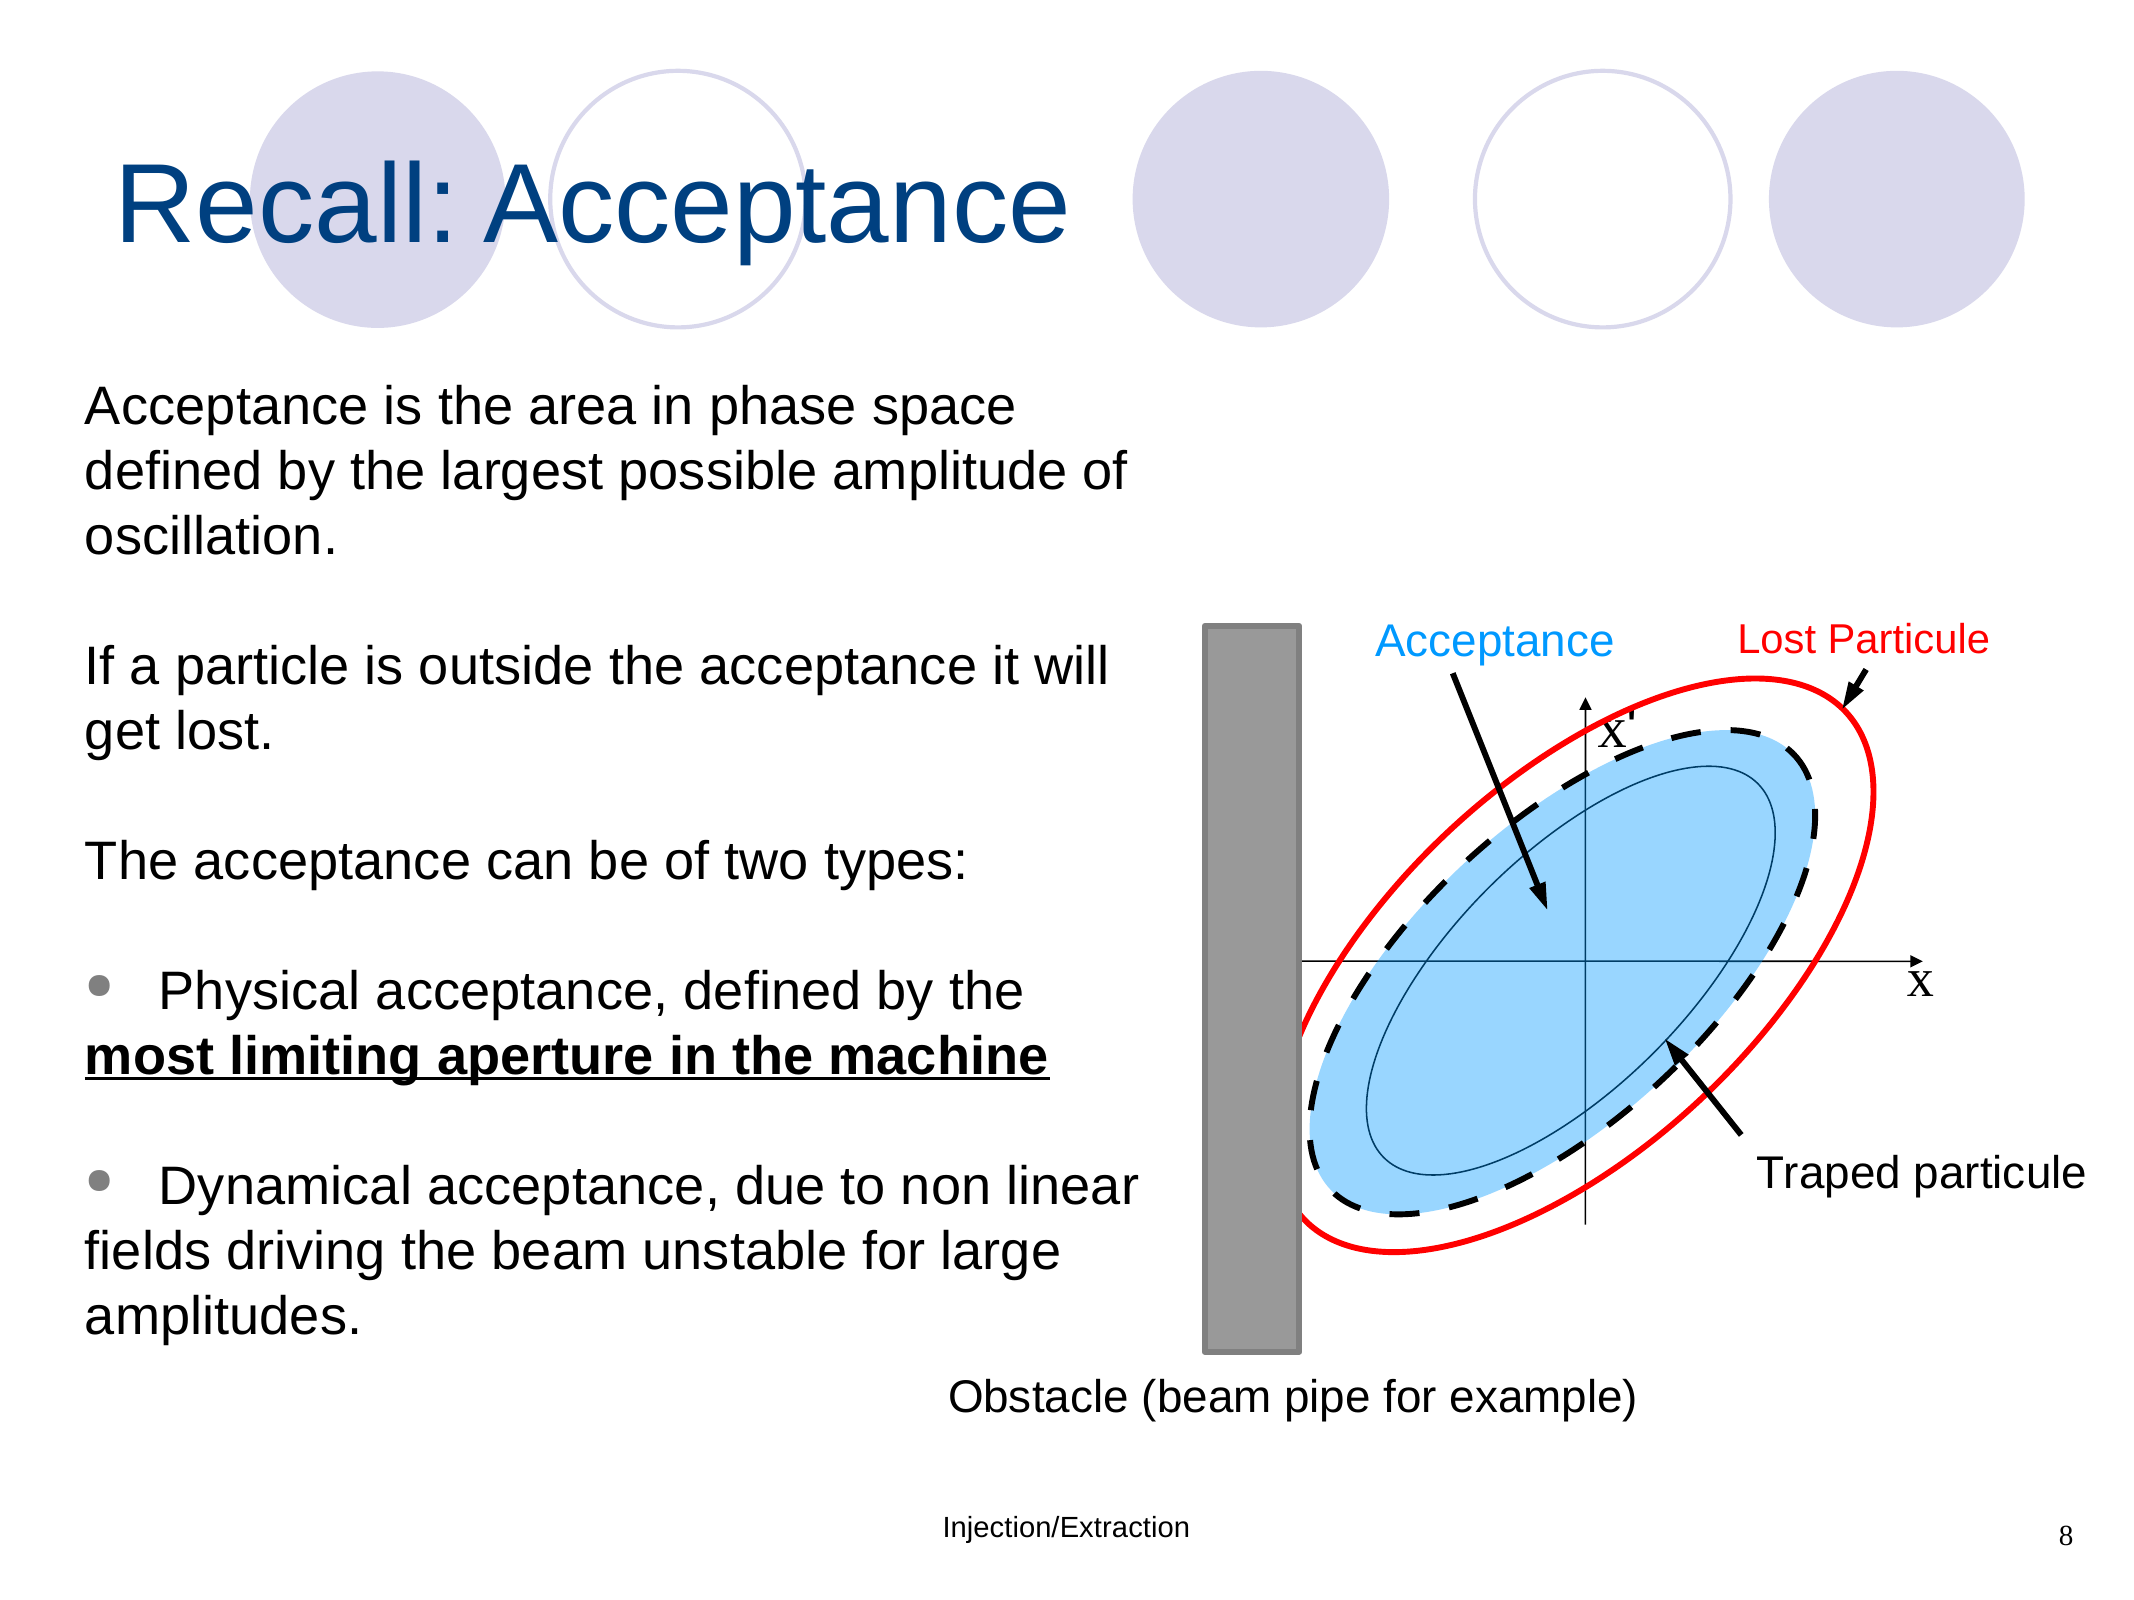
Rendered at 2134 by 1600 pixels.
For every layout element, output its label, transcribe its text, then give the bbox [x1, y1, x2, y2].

text_box Obstacle (beam pipe for example) [933, 1359, 1654, 1430]
text_box x [1892, 935, 1949, 1026]
text_box Traped particule [1741, 1134, 2103, 1205]
text_box Acceptance is the area in phase space defined by the largest possible amplitude of oscillation. If a particle is outside the acceptance it will get lost. The acceptance can be of two types: Physical acceptance, defined by the most limiting aperture in the machine Dynamical acceptance, due to non linear fields driving the beam unstable for large amplitudes. [70, 363, 1182, 1353]
text_box x' [1582, 681, 1653, 728]
text_box x' [1582, 703, 1653, 767]
text_box x' [1608, 720, 1618, 730]
text_box [1204, 625, 1300, 1352]
title Recall: Acceptance [106, 21, 2028, 374]
text_box Lost Particule [1722, 604, 2006, 670]
text_box [1309, 730, 1816, 1215]
text_box Acceptance [1360, 603, 1630, 674]
